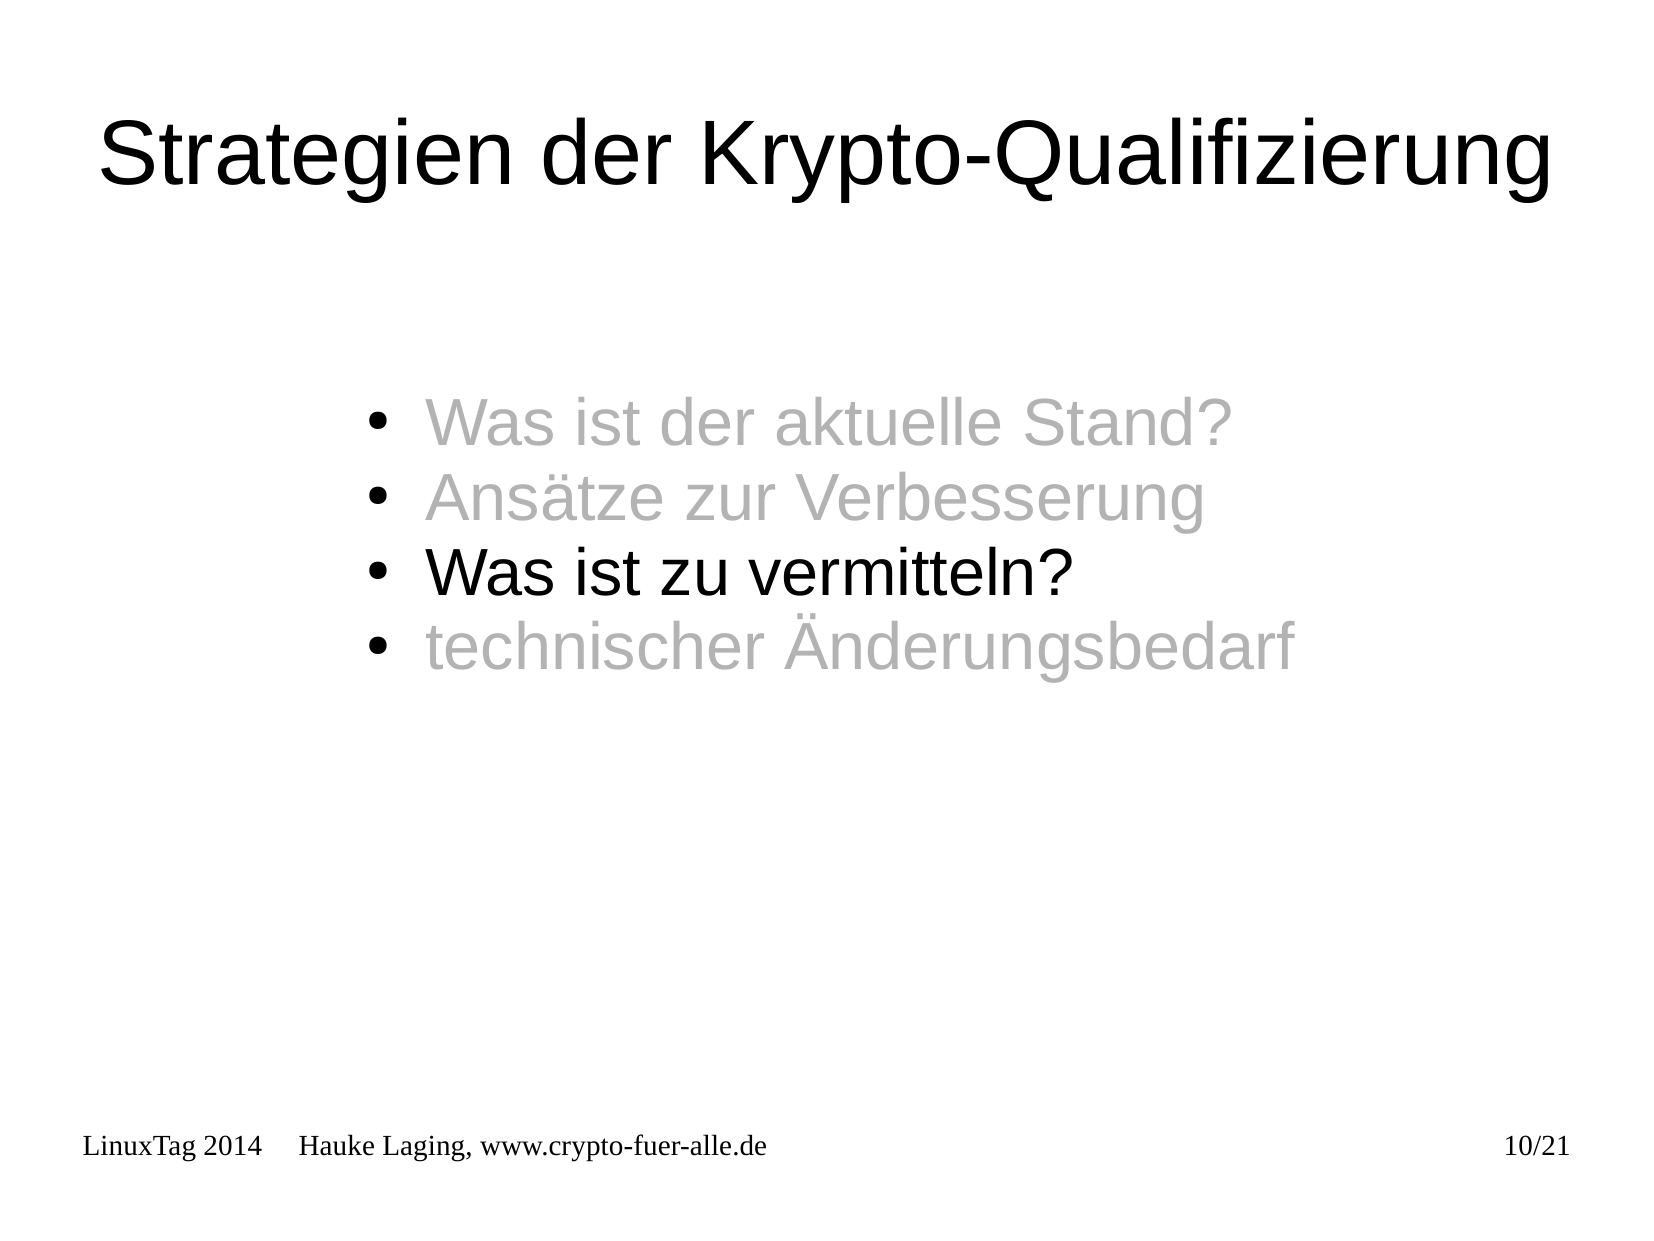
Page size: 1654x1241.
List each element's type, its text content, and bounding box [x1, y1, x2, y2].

subtitle Was ist der aktuelle Stand? Ansätze zur Verbesserung Was ist zu vermitteln? technischer Änderungsbedarf [366, 290, 1571, 780]
title Strategien der Krypto-Qualifizierung [82, 49, 1571, 257]
